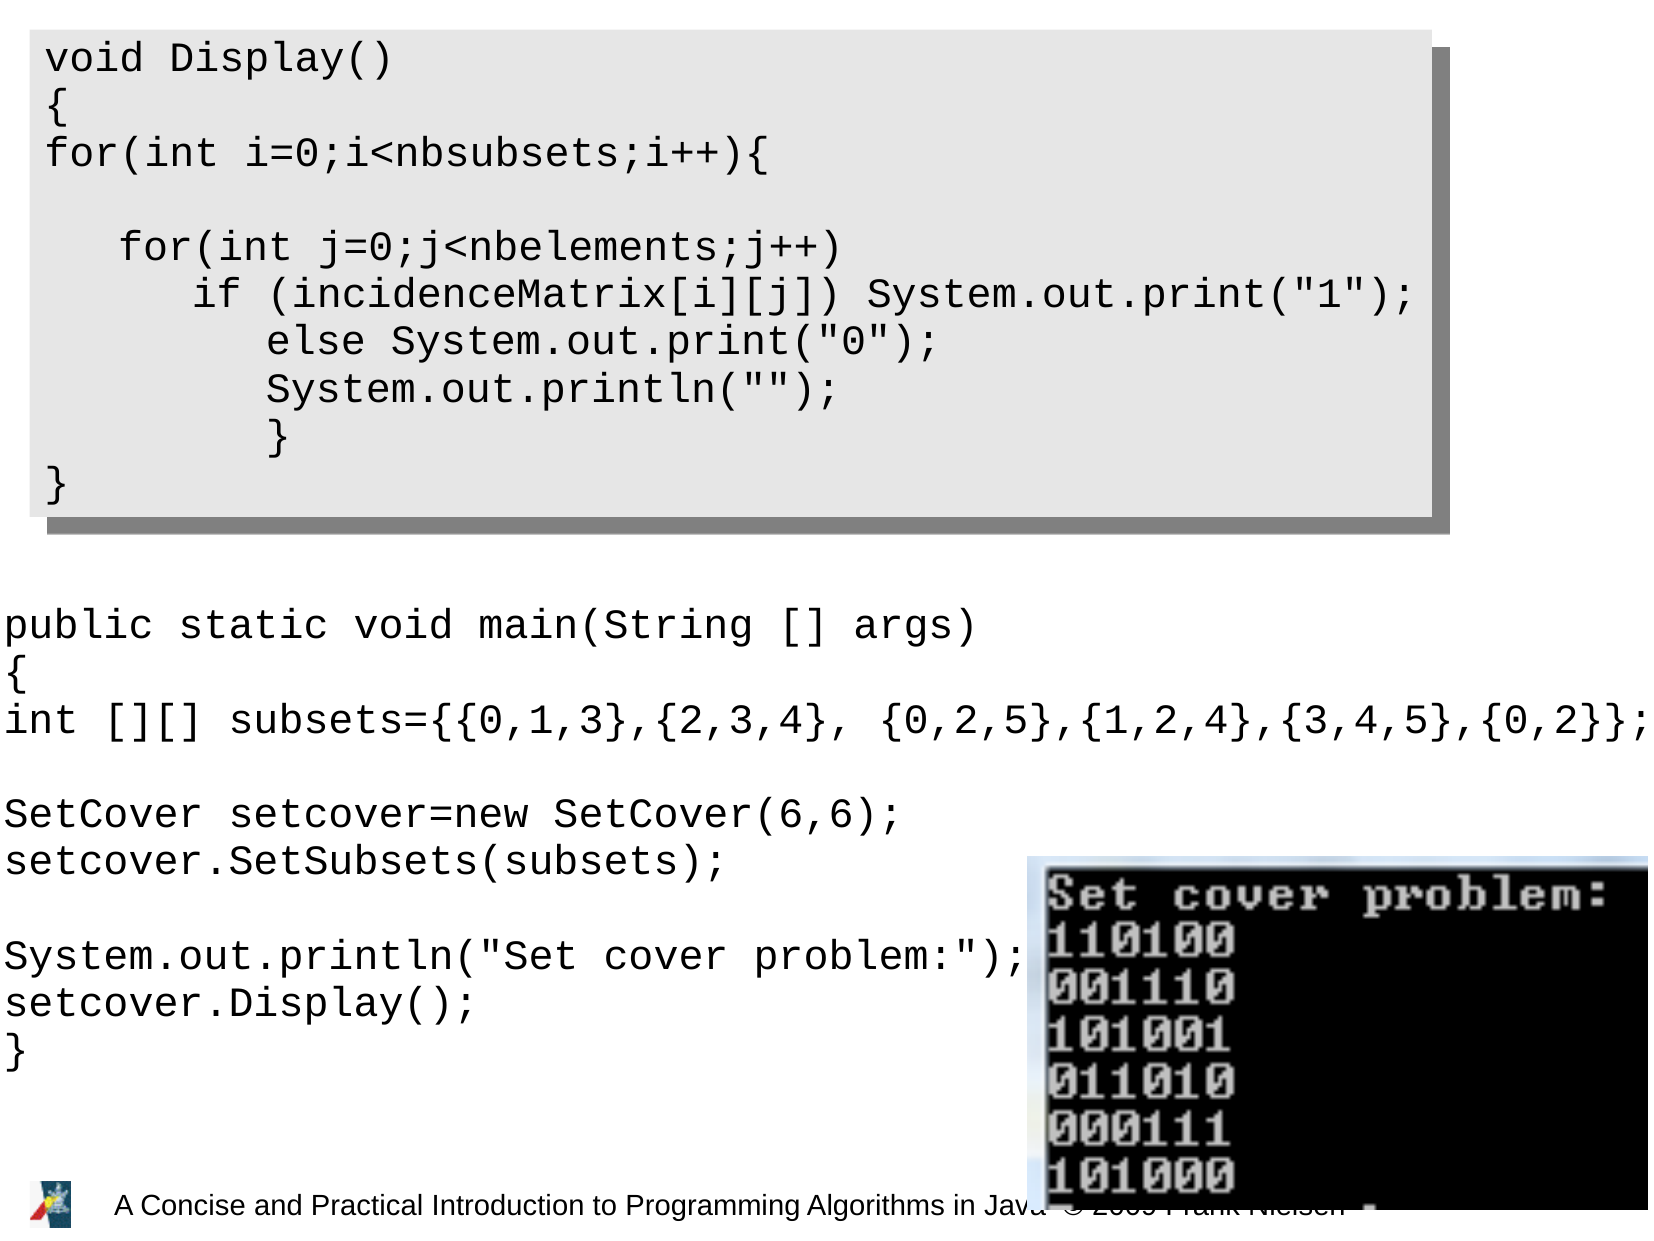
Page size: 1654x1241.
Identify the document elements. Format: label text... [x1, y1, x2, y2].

text_box void Display() { for(int i=0;i<nbsubsets;i++){ for(int j=0;j<nbelements;j++) if (incidenceMatrix[i][j]) System.out.print("1"); else System.out.print("0"); System.out.println(""); } } [29, 29, 1432, 492]
picture [1027, 1059, 1648, 1210]
text_box public static void main(String [] args) { int [][] subsets={{0,1,3},{2,3,4}, {0,2,5},{1,2,4},{3,4,5},{0,2}}; SetCover setcover=new SetCover(6,6); setcover.SetSubsets(subsets); System.out.println("Set cover problem:"); setcover.Display(); } [0, 596, 1654, 1059]
picture [29, 1181, 71, 1228]
